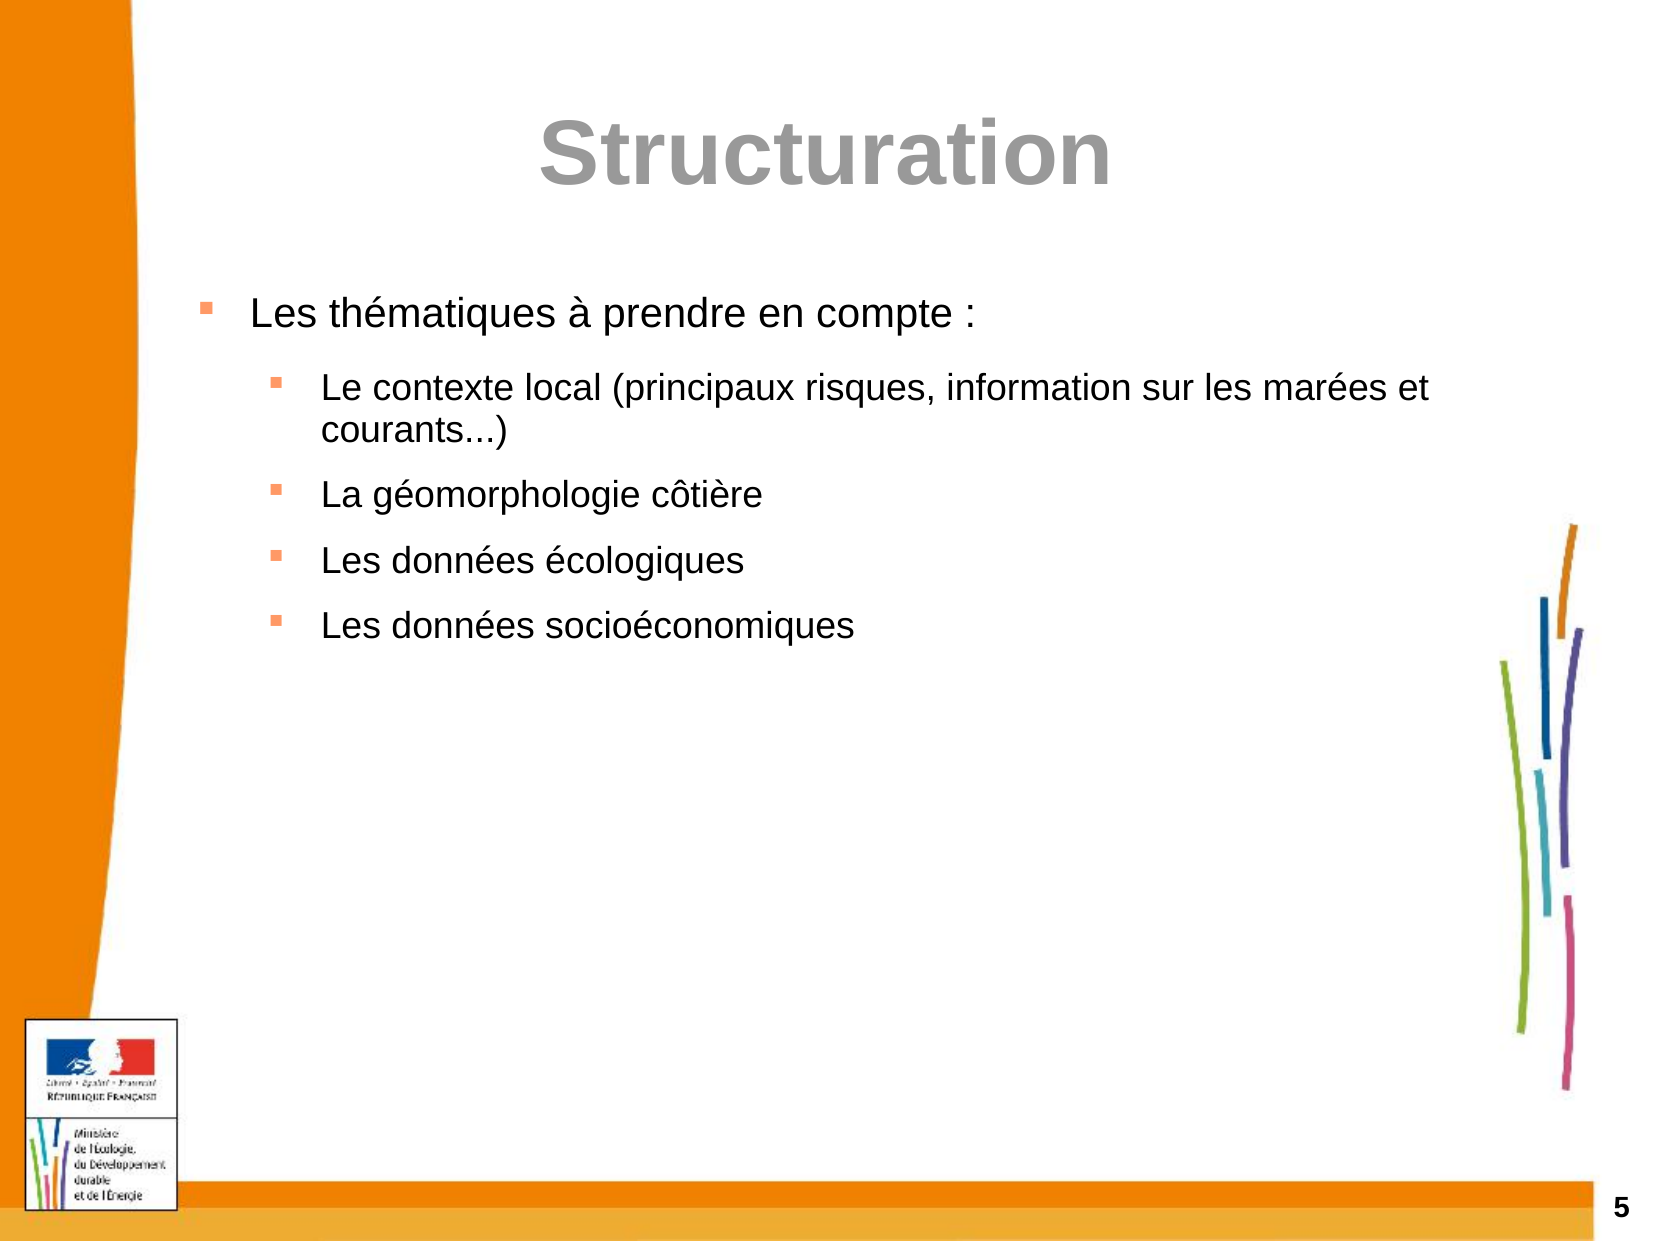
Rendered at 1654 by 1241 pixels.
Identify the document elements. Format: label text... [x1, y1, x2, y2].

list Les thématiques à prendre en compte : Le contexte local (principaux risques, information sur les marées et courants...) La géomorphologie côtière Les données écologiques Les données socioéconomiques [179, 290, 1509, 1010]
picture [0, 0, 1653, 1241]
title Structuration [82, 49, 1571, 257]
